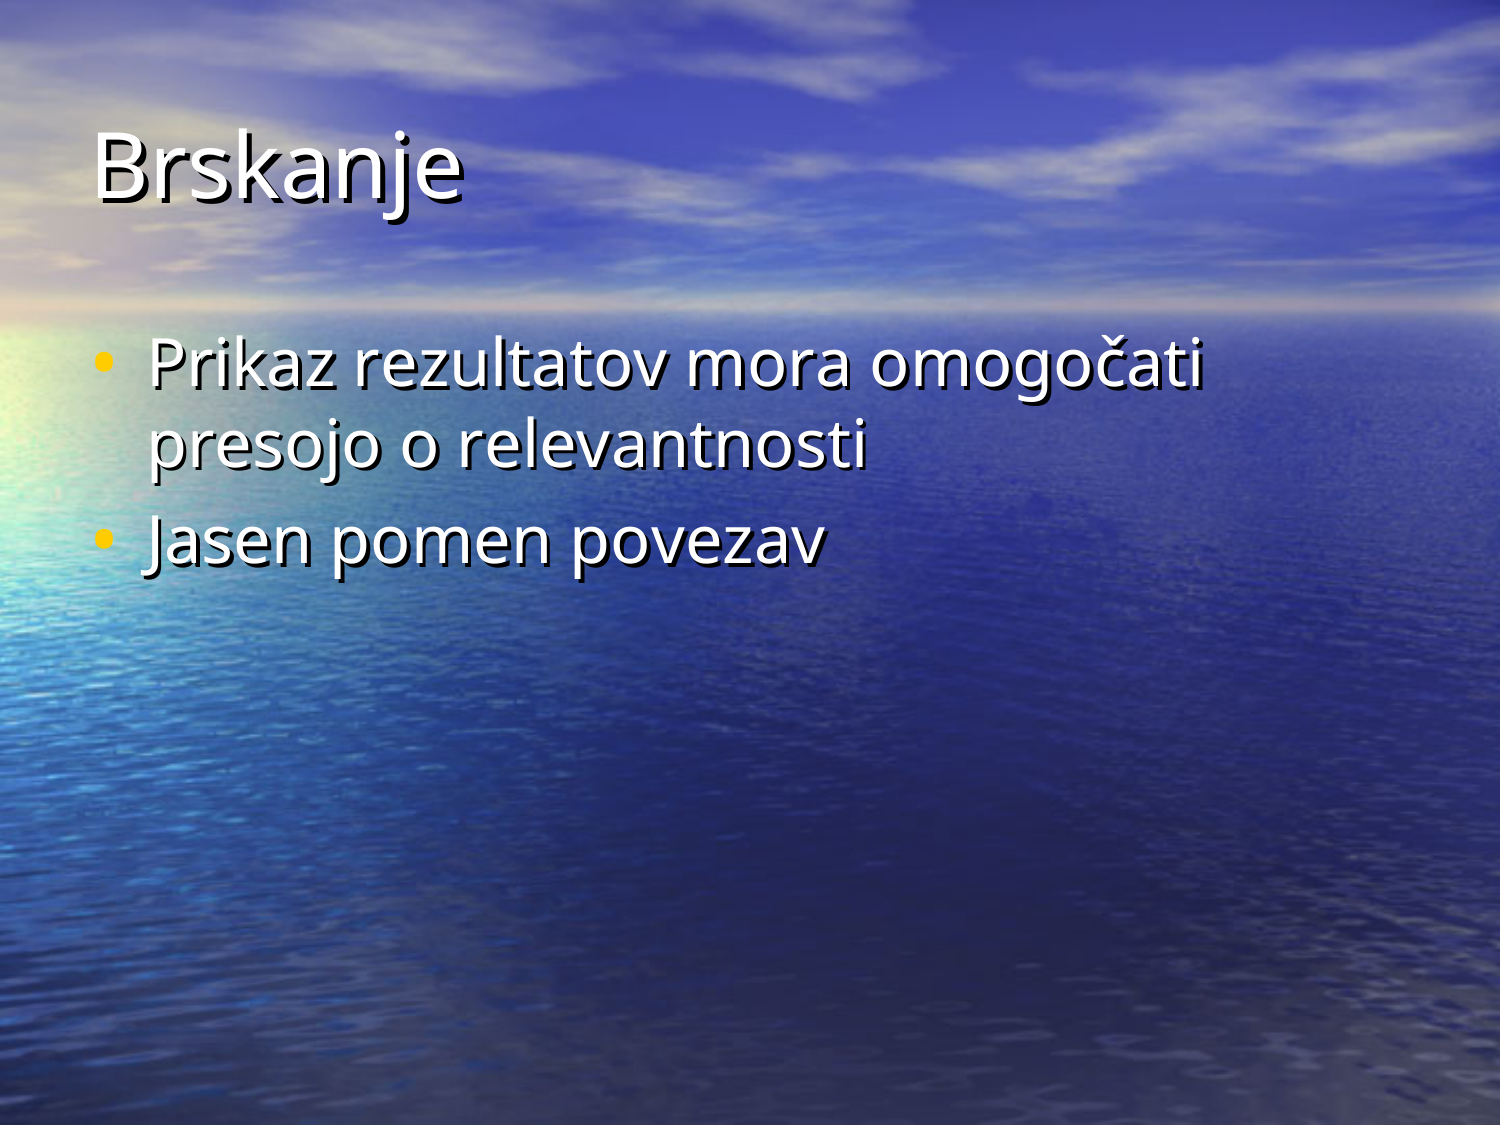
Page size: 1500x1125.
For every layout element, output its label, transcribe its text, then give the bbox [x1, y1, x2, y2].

title Brskanje [75, 47, 1426, 276]
picture [0, 0, 1500, 1125]
list Prikaz rezultatov mora omogočati presojo o relevantnosti Jasen pomen povezav [75, 312, 1426, 988]
